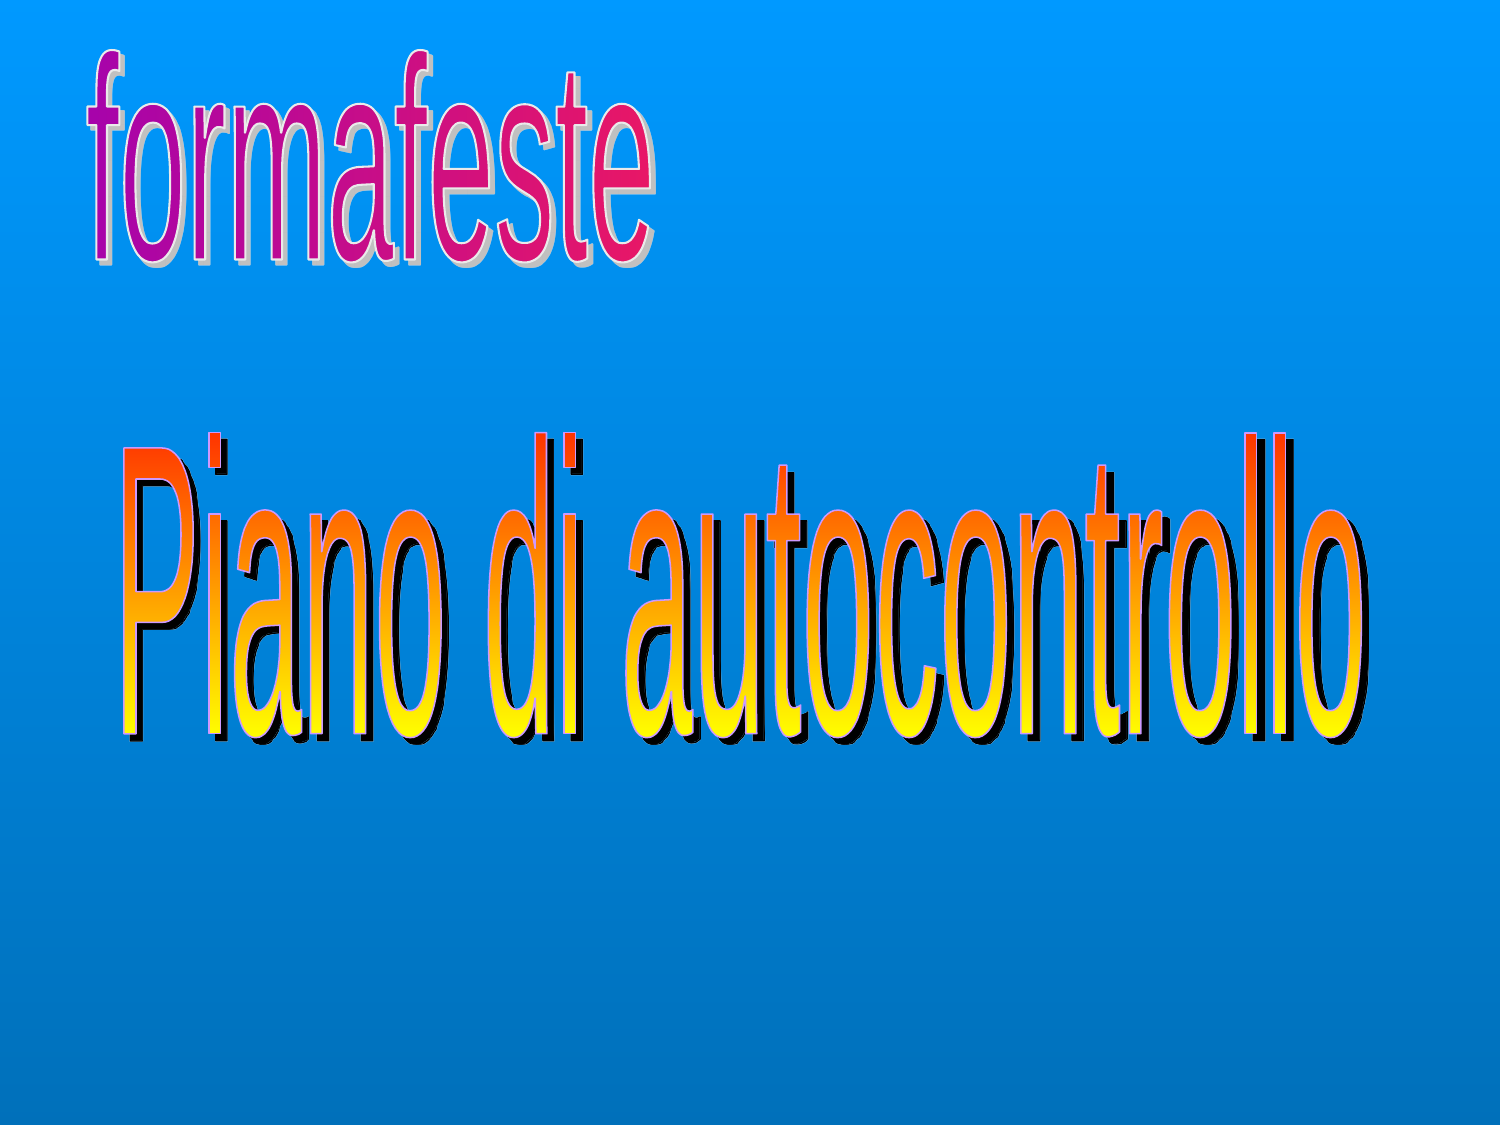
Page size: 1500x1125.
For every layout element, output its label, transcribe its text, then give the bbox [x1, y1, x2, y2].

text_box Piano di autocontrollo [488, 432, 547, 738]
text_box Piano di autocontrollo [1169, 510, 1231, 738]
text_box formafeste [395, 50, 428, 260]
text_box formafeste [234, 103, 319, 260]
text_box formafeste [556, 72, 588, 262]
text_box formafeste [593, 103, 650, 263]
text_box formafeste [432, 103, 490, 263]
text_box Piano di autocontrollo [1020, 510, 1076, 734]
text_box Piano di autocontrollo [879, 510, 936, 738]
text_box Piano di autocontrollo [123, 447, 194, 734]
text_box formafeste [87, 50, 120, 260]
text_box formafeste [497, 104, 551, 263]
text_box Piano di autocontrollo [1129, 510, 1162, 734]
text_box Piano di autocontrollo [208, 514, 221, 734]
text_box Piano di autocontrollo [208, 432, 221, 468]
text_box Piano di autocontrollo [310, 510, 366, 734]
text_box formafeste [194, 103, 225, 260]
text_box Piano di autocontrollo [625, 509, 693, 738]
text_box Piano di autocontrollo [234, 509, 302, 738]
text_box formafeste [124, 103, 182, 263]
text_box Piano di autocontrollo [1274, 432, 1286, 734]
text_box Piano di autocontrollo [701, 514, 757, 738]
text_box Piano di autocontrollo [379, 510, 442, 738]
text_box Piano di autocontrollo [1245, 432, 1257, 734]
text_box Piano di autocontrollo [807, 510, 869, 738]
text_box Piano di autocontrollo [944, 510, 1007, 738]
text_box Piano di autocontrollo [1086, 465, 1120, 737]
text_box formafeste [331, 103, 394, 263]
text_box Piano di autocontrollo [767, 465, 801, 737]
text_box Piano di autocontrollo [1299, 510, 1362, 738]
text_box Piano di autocontrollo [564, 514, 576, 734]
